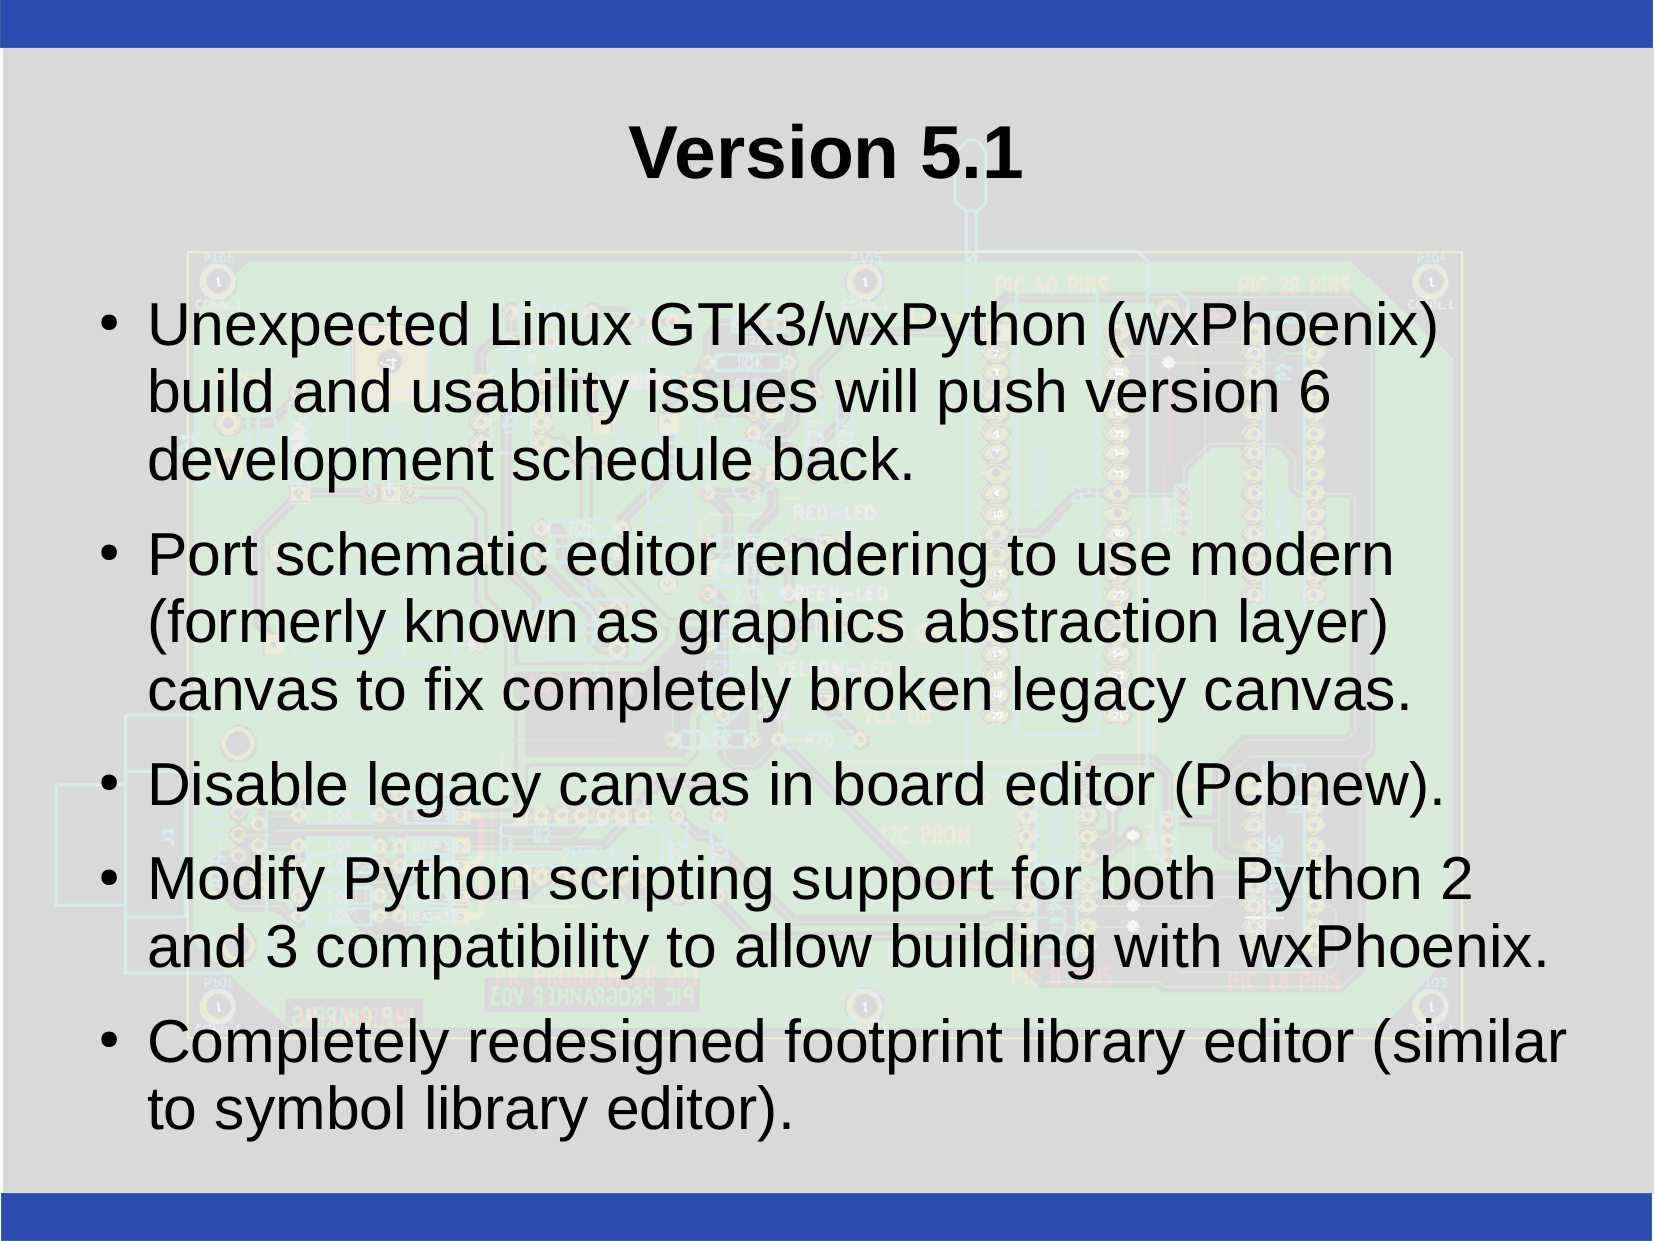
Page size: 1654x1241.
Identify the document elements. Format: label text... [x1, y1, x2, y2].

list Unexpected Linux GTK3/wxPython (wxPhoenix) build and usability issues will push version 6 development schedule back. Port schematic editor rendering to use modern (formerly known as graphics abstraction layer) canvas to fix completely broken legacy canvas. Disable legacy canvas in board editor (Pcbnew). Modify Python scripting support for both Python 2 and 3 compatibility to allow building with wxPhoenix. Completely redesigned footprint library editor (similar to symbol library editor). [82, 290, 1571, 1156]
text_box [0, 0, 1653, 48]
picture [3, 47, 1654, 1194]
title Version 5.1 [8, 101, 1645, 205]
text_box [1, 1193, 1652, 1241]
